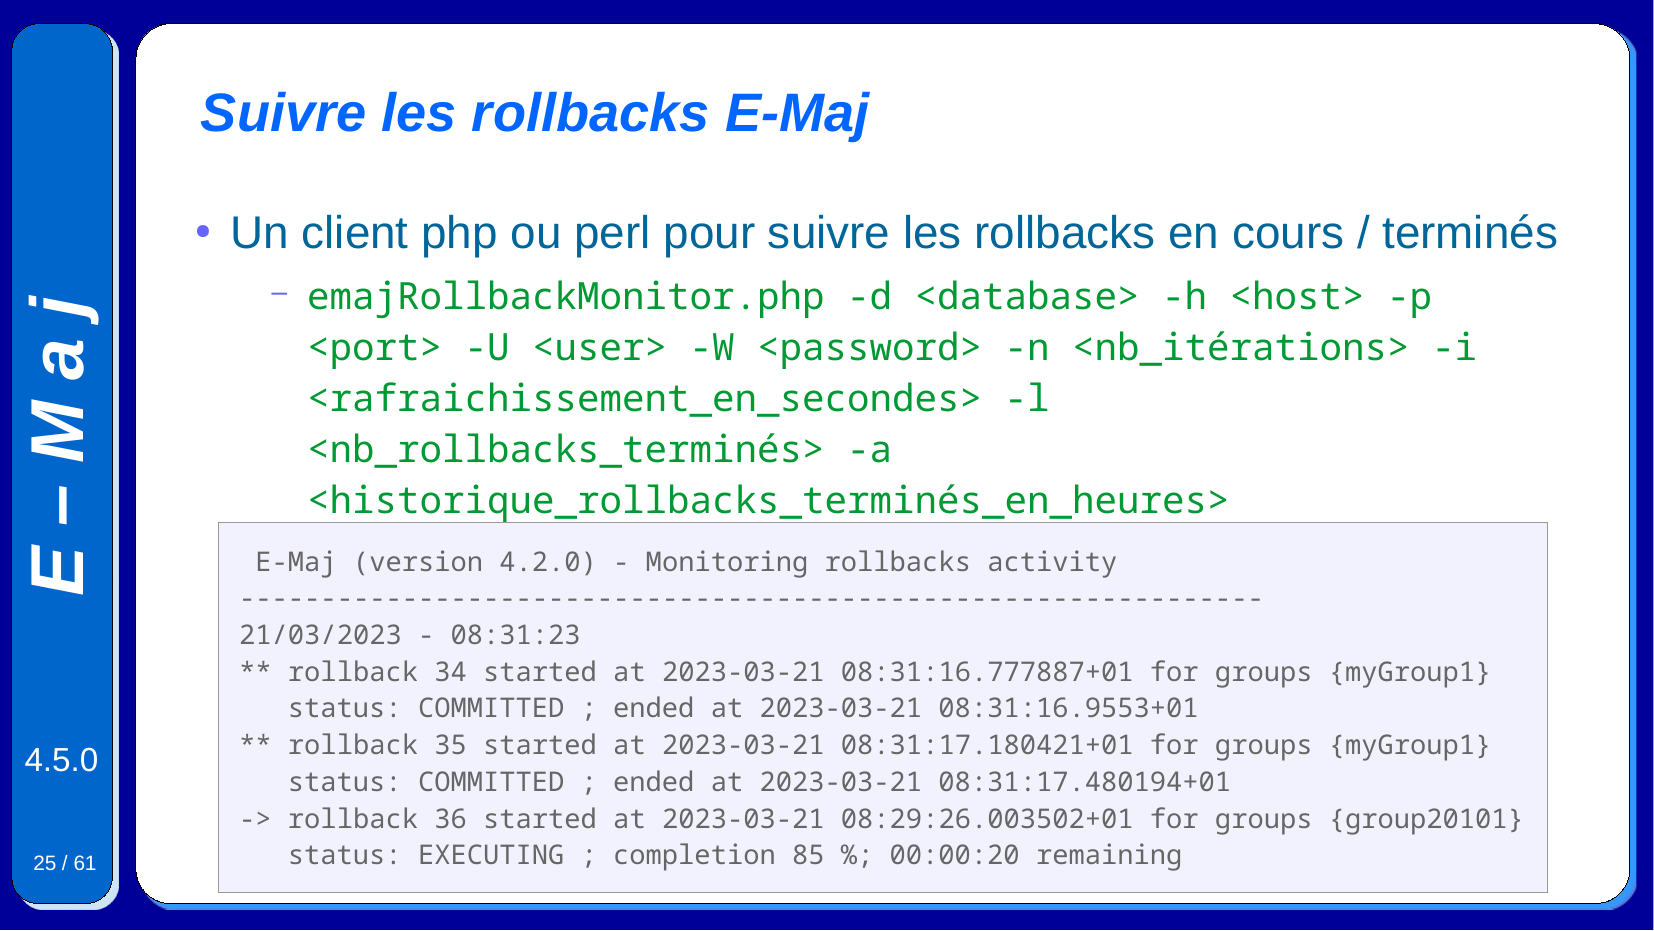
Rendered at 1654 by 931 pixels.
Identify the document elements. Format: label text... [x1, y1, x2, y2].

title Suivre les rollbacks E-Maj [200, 34, 1575, 191]
list Un client php ou perl pour suivre les rollbacks en cours / terminés emajRollbackMonitor.php -d <database> -h <host> -p <port> -U <user> -W <password> -n <nb_itérations> -i <rafraichissement_en_secondes> -l <nb_rollbacks_terminés> -a <historique_rollbacks_terminés_en_heures> [177, 206, 1587, 502]
text_box E-Maj (version 4.2.0) - Monitoring rollbacks activity --------------------------------------------------------------- 21/03/2023 - 08:31:23 ** rollback 34 started at 2023-03-21 08:31:16.777887+01 for groups {myGroup1} status: COMMITTED ; ended at 2023-03-21 08:31:16.9553+01 ** rollback 35 started at 2023-03-21 08:31:17.180421+01 for groups {myGroup1} status: COMMITTED ; ended at 2023-03-21 08:31:17.480194+01 -> rollback 36 started at 2023-03-21 08:29:26.003502+01 for groups {group20101} status: EXECUTING ; completion 85 %; 00:00:20 remaining [218, 522, 1548, 878]
